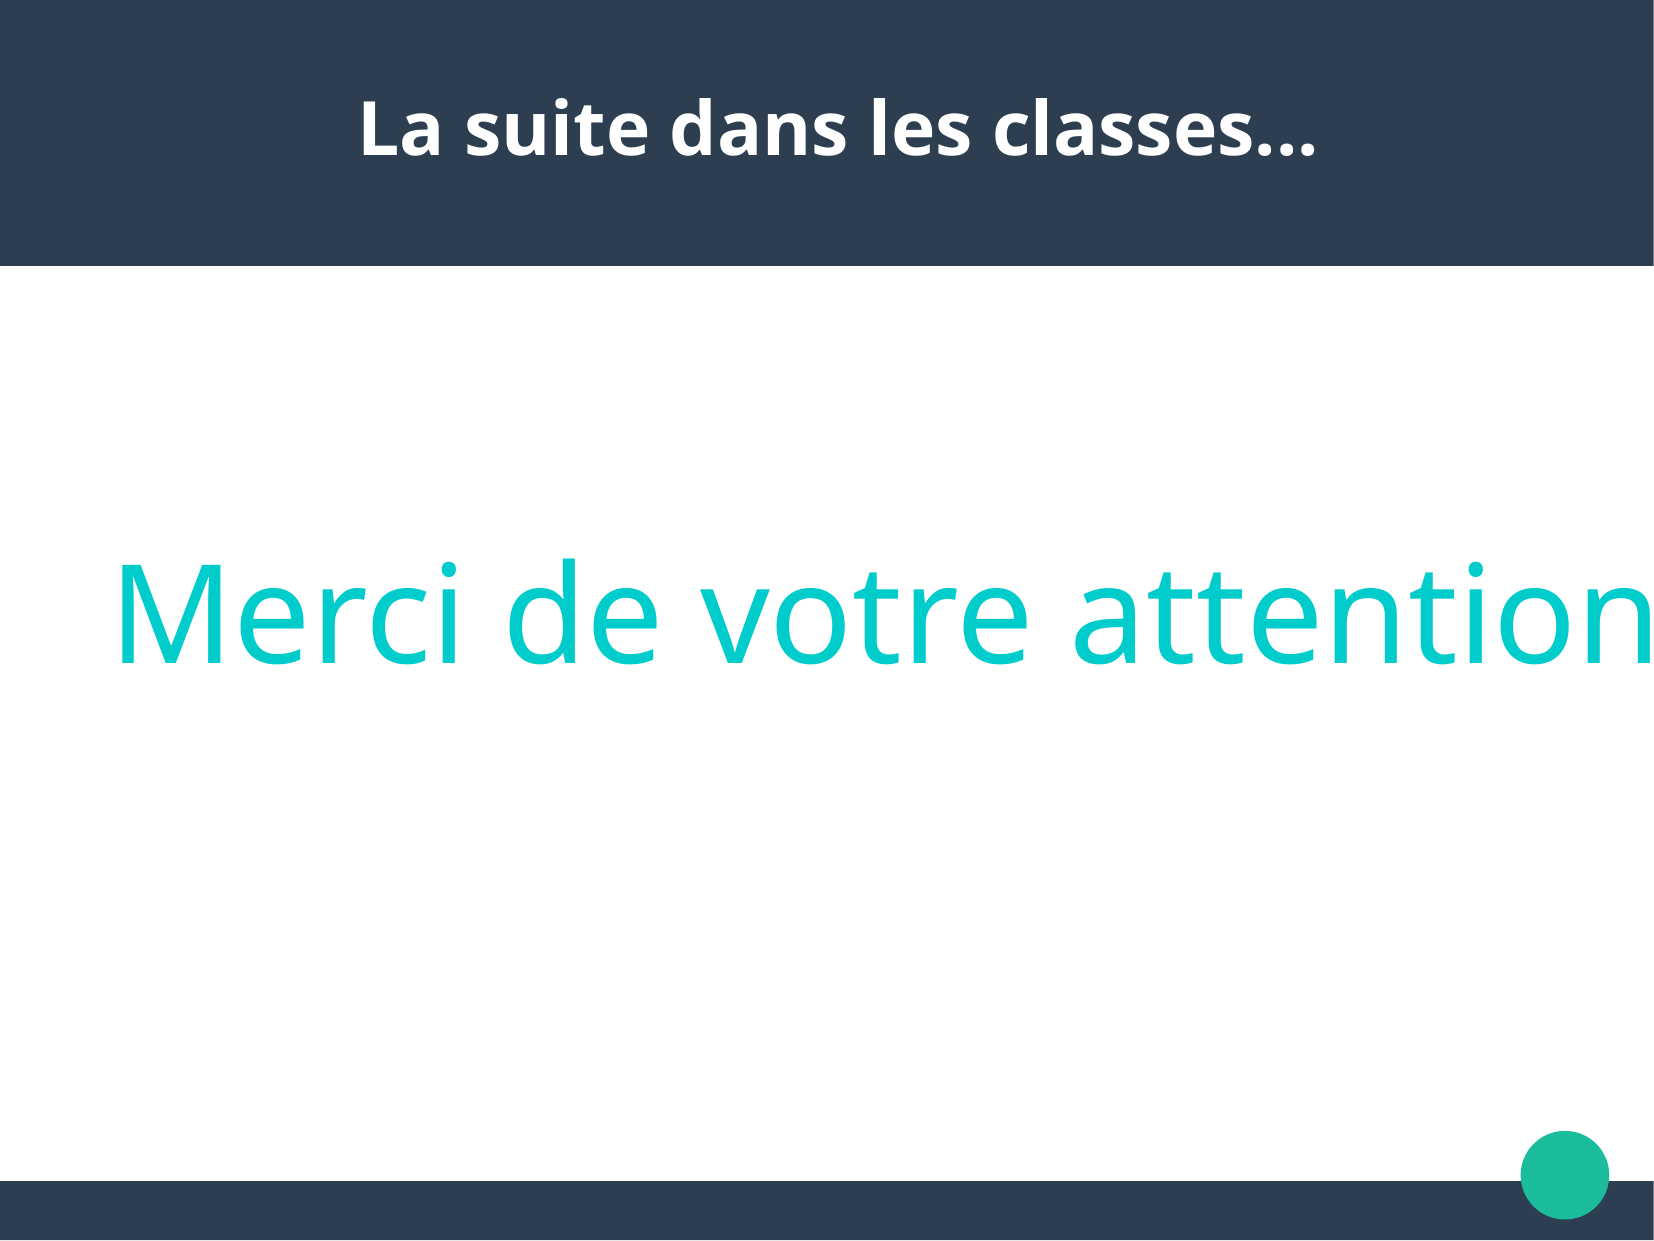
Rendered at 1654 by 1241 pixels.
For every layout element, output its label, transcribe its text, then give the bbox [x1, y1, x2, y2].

title La suite dans les classes... [141, 0, 1536, 252]
text_box Merci de votre attention. [94, 282, 1536, 934]
